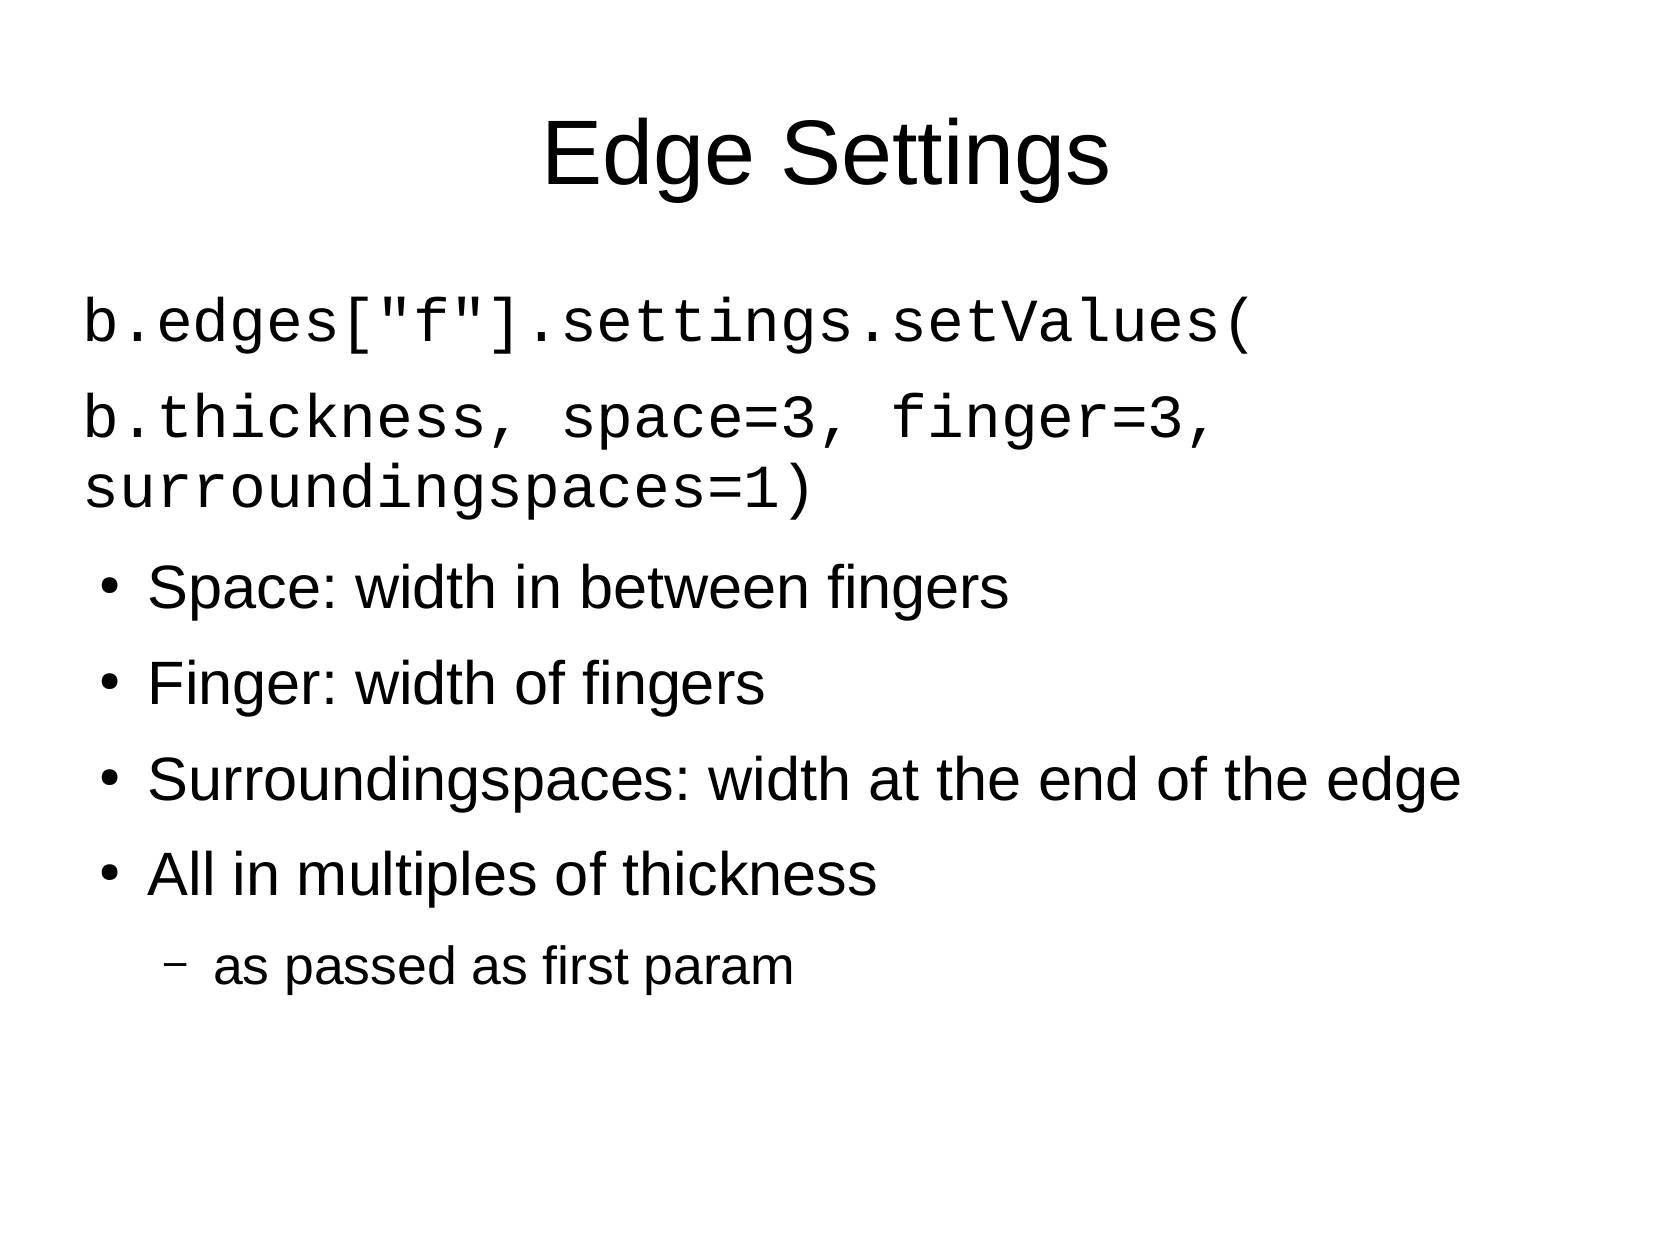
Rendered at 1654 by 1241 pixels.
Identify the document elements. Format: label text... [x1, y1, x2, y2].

title Edge Settings [82, 49, 1571, 257]
list b.edges["f"].settings.setValues( b.thickness, space=3, finger=3, surroundingspaces=1) Space: width in between fingers Finger: width of fingers Surroundingspaces: width at the end of the edge All in multiples of thickness as passed as first param [82, 290, 1571, 1010]
